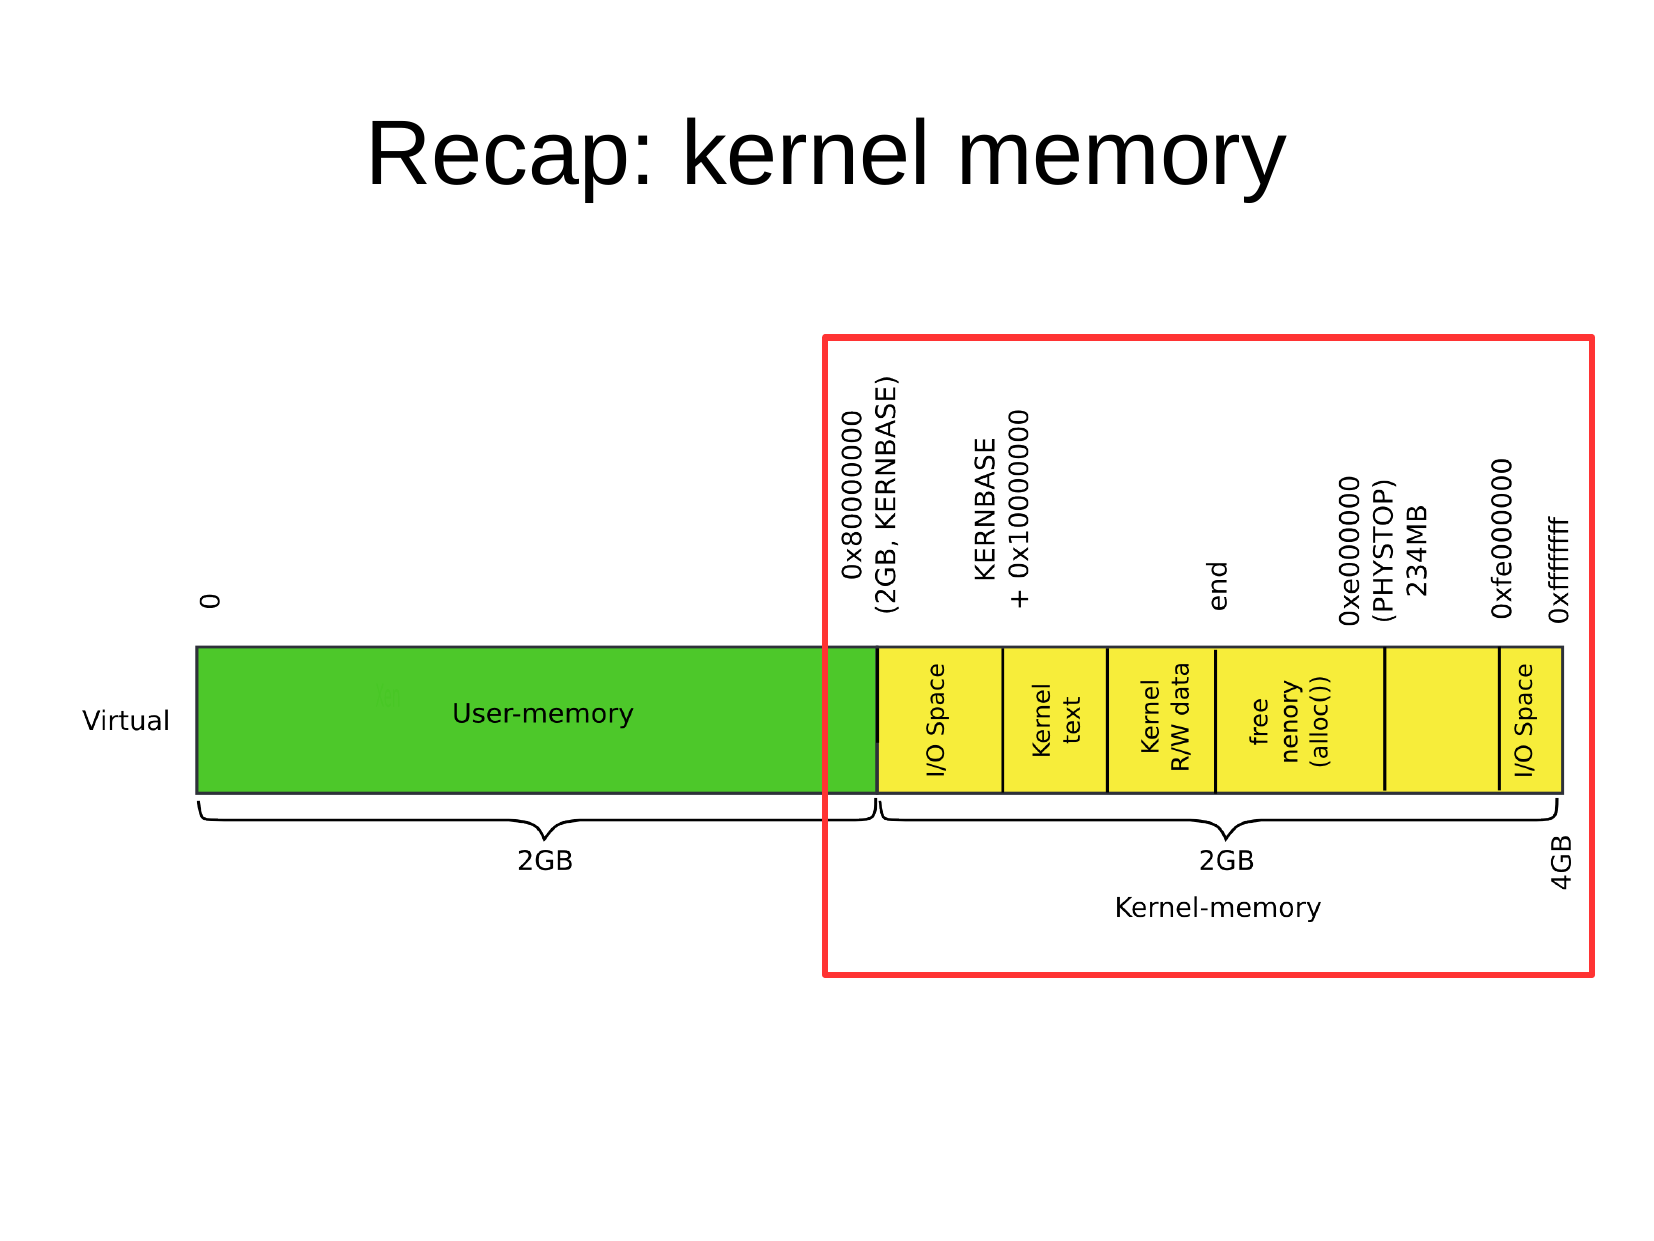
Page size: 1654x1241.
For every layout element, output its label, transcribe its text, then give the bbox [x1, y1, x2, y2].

picture [82, 377, 822, 922]
title Recap: kernel memory [82, 49, 1571, 257]
picture [828, 377, 1571, 922]
